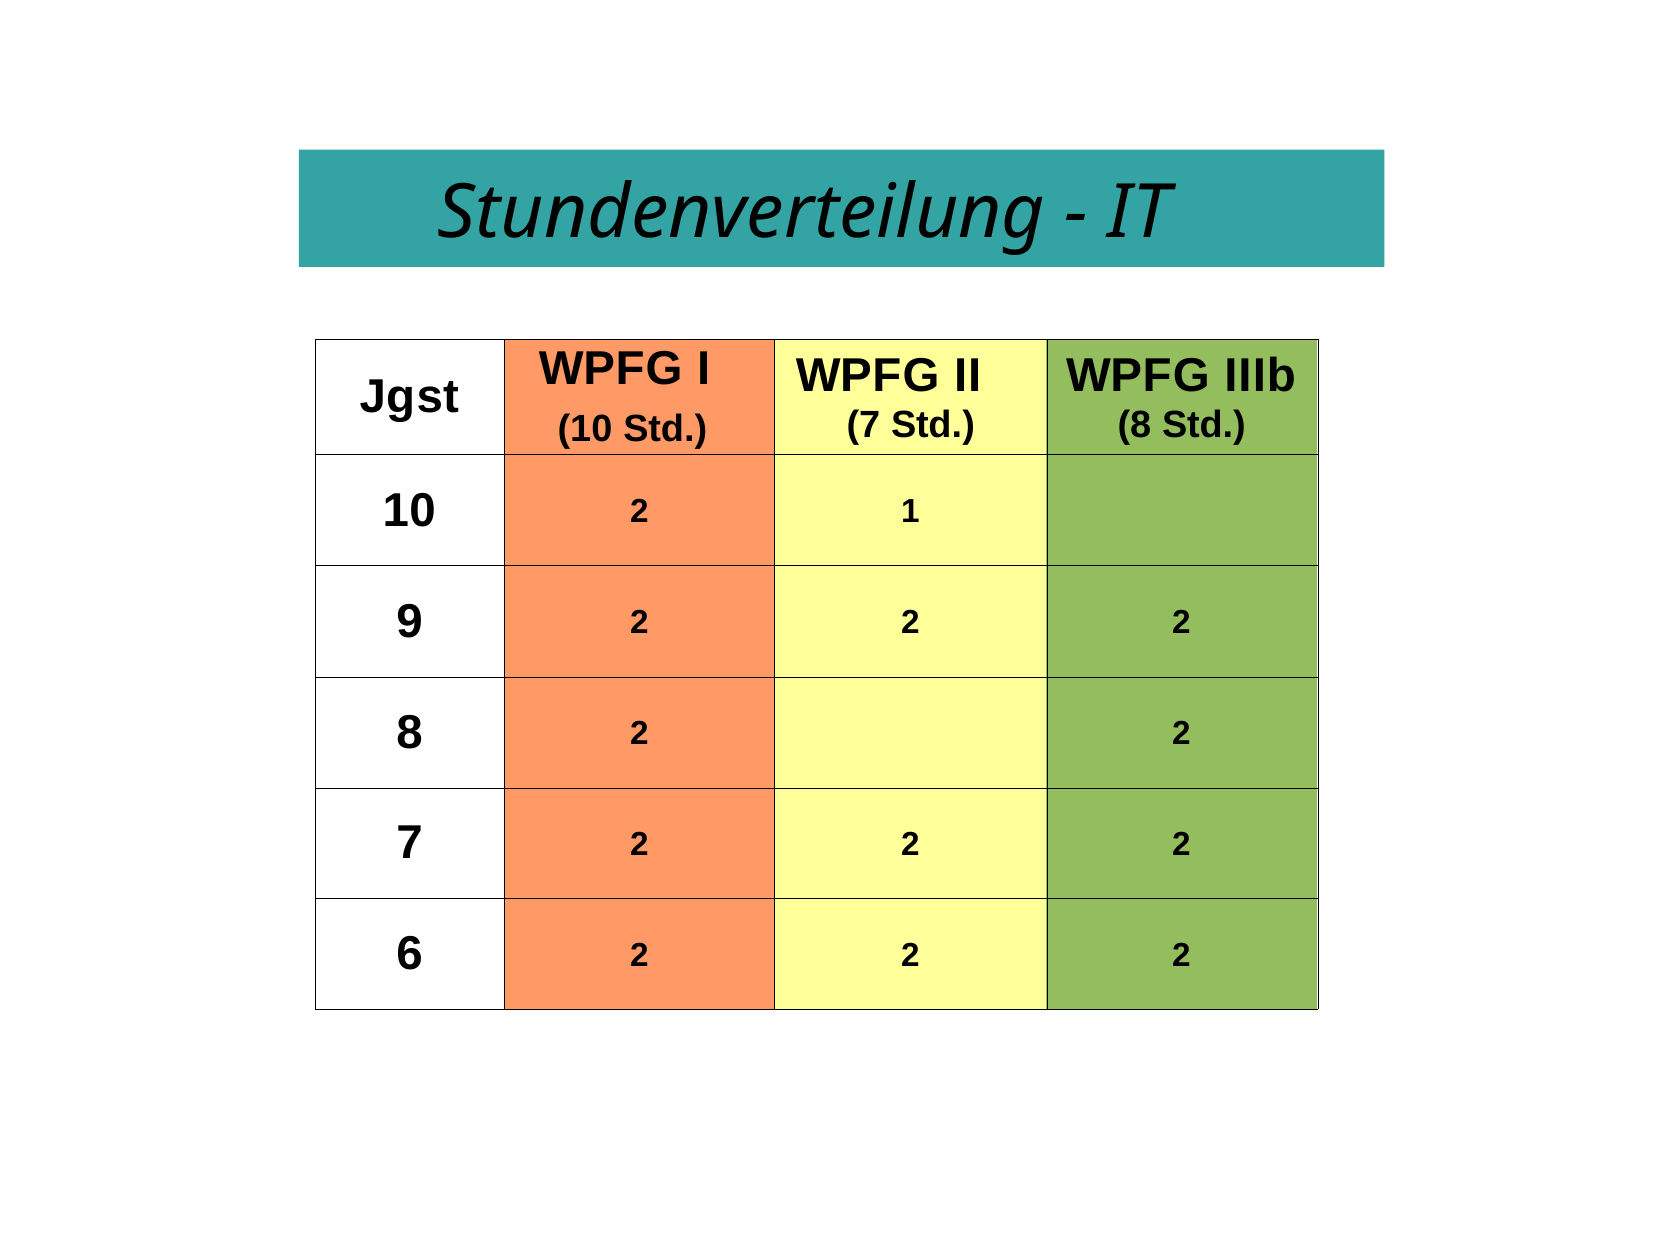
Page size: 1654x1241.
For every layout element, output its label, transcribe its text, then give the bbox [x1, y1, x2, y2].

text_box Stundenverteilung - IT [298, 149, 1385, 256]
chart [314, 338, 1320, 1012]
